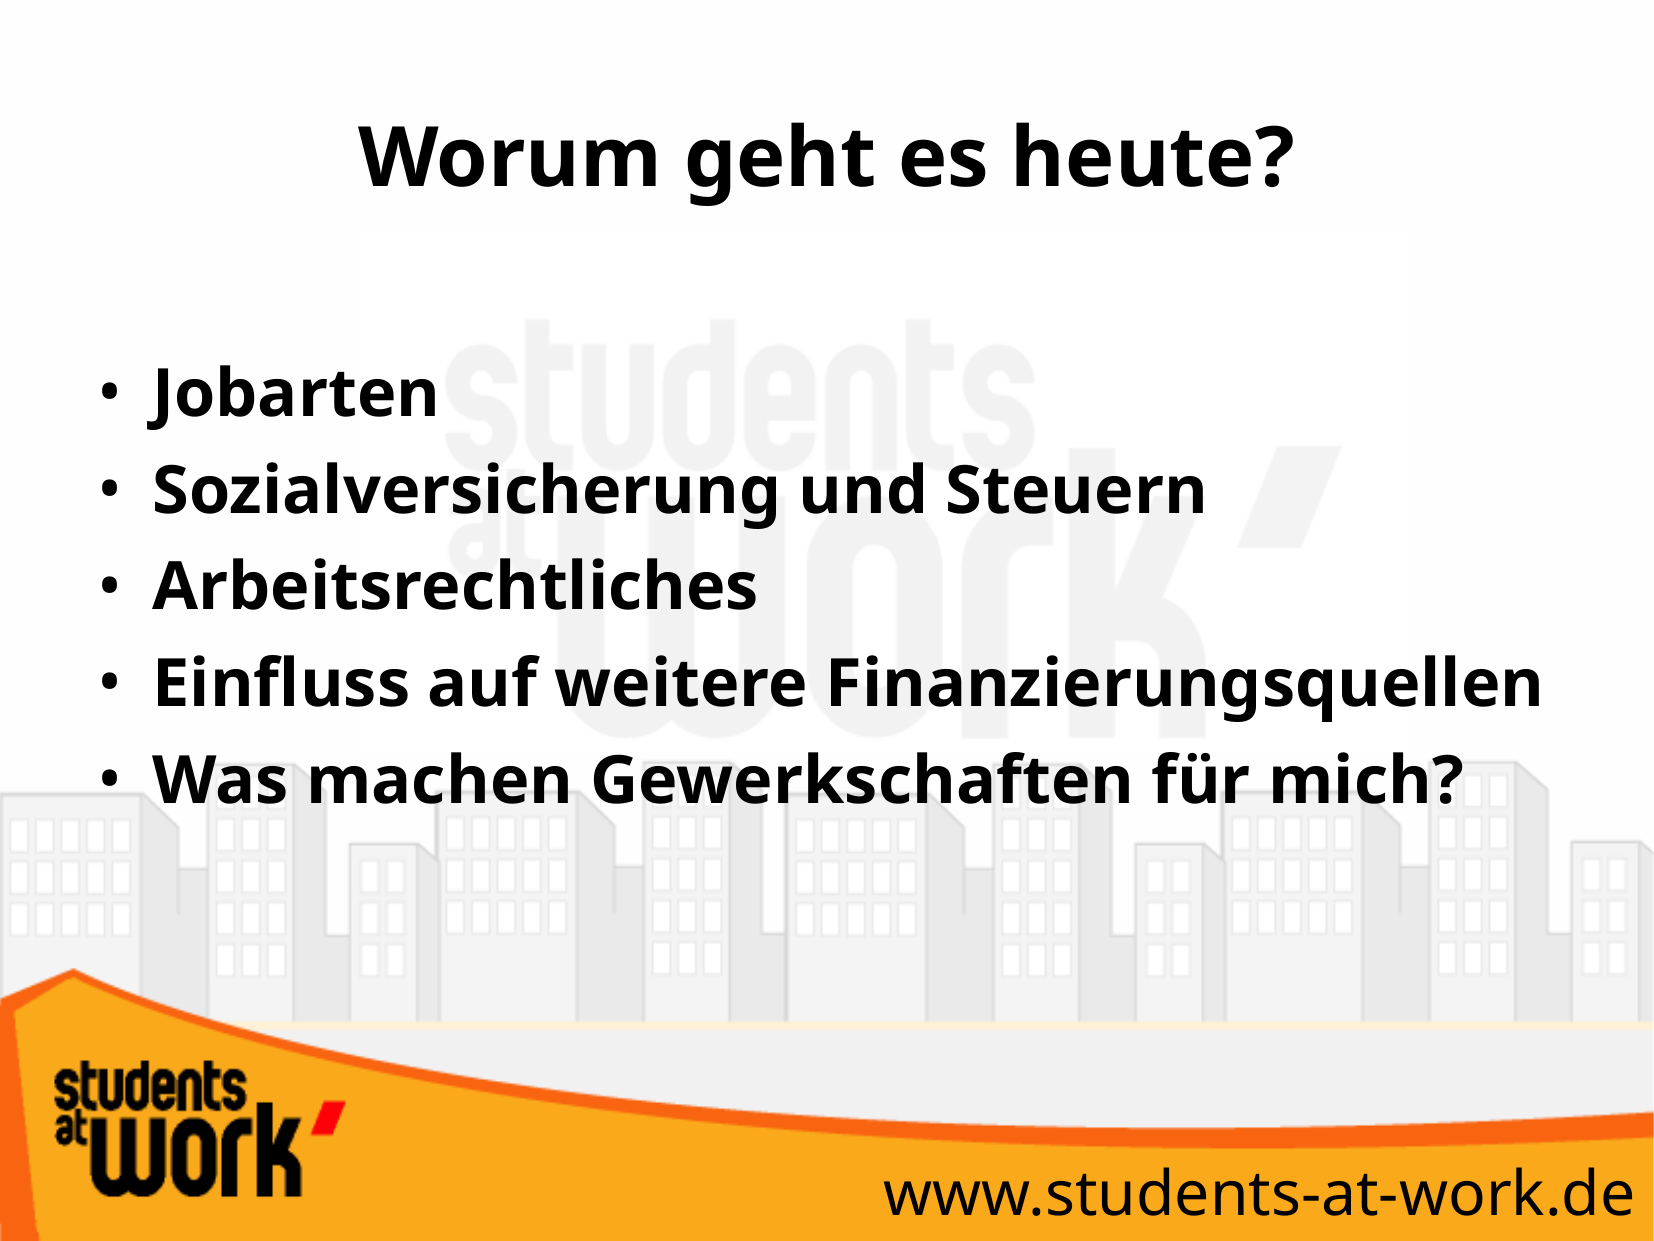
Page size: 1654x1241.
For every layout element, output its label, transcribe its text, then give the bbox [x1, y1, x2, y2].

text_box Worum geht es heute? [82, 49, 1572, 257]
list Jobarten Sozialversicherung und Steuern Arbeitsrechtliches Einfluss auf weitere Finanzierungsquellen Was machen Gewerkschaften für mich? [82, 342, 1571, 1178]
text_box www.students-at-work.de [868, 1145, 1652, 1236]
picture [0, 0, 1654, 1241]
